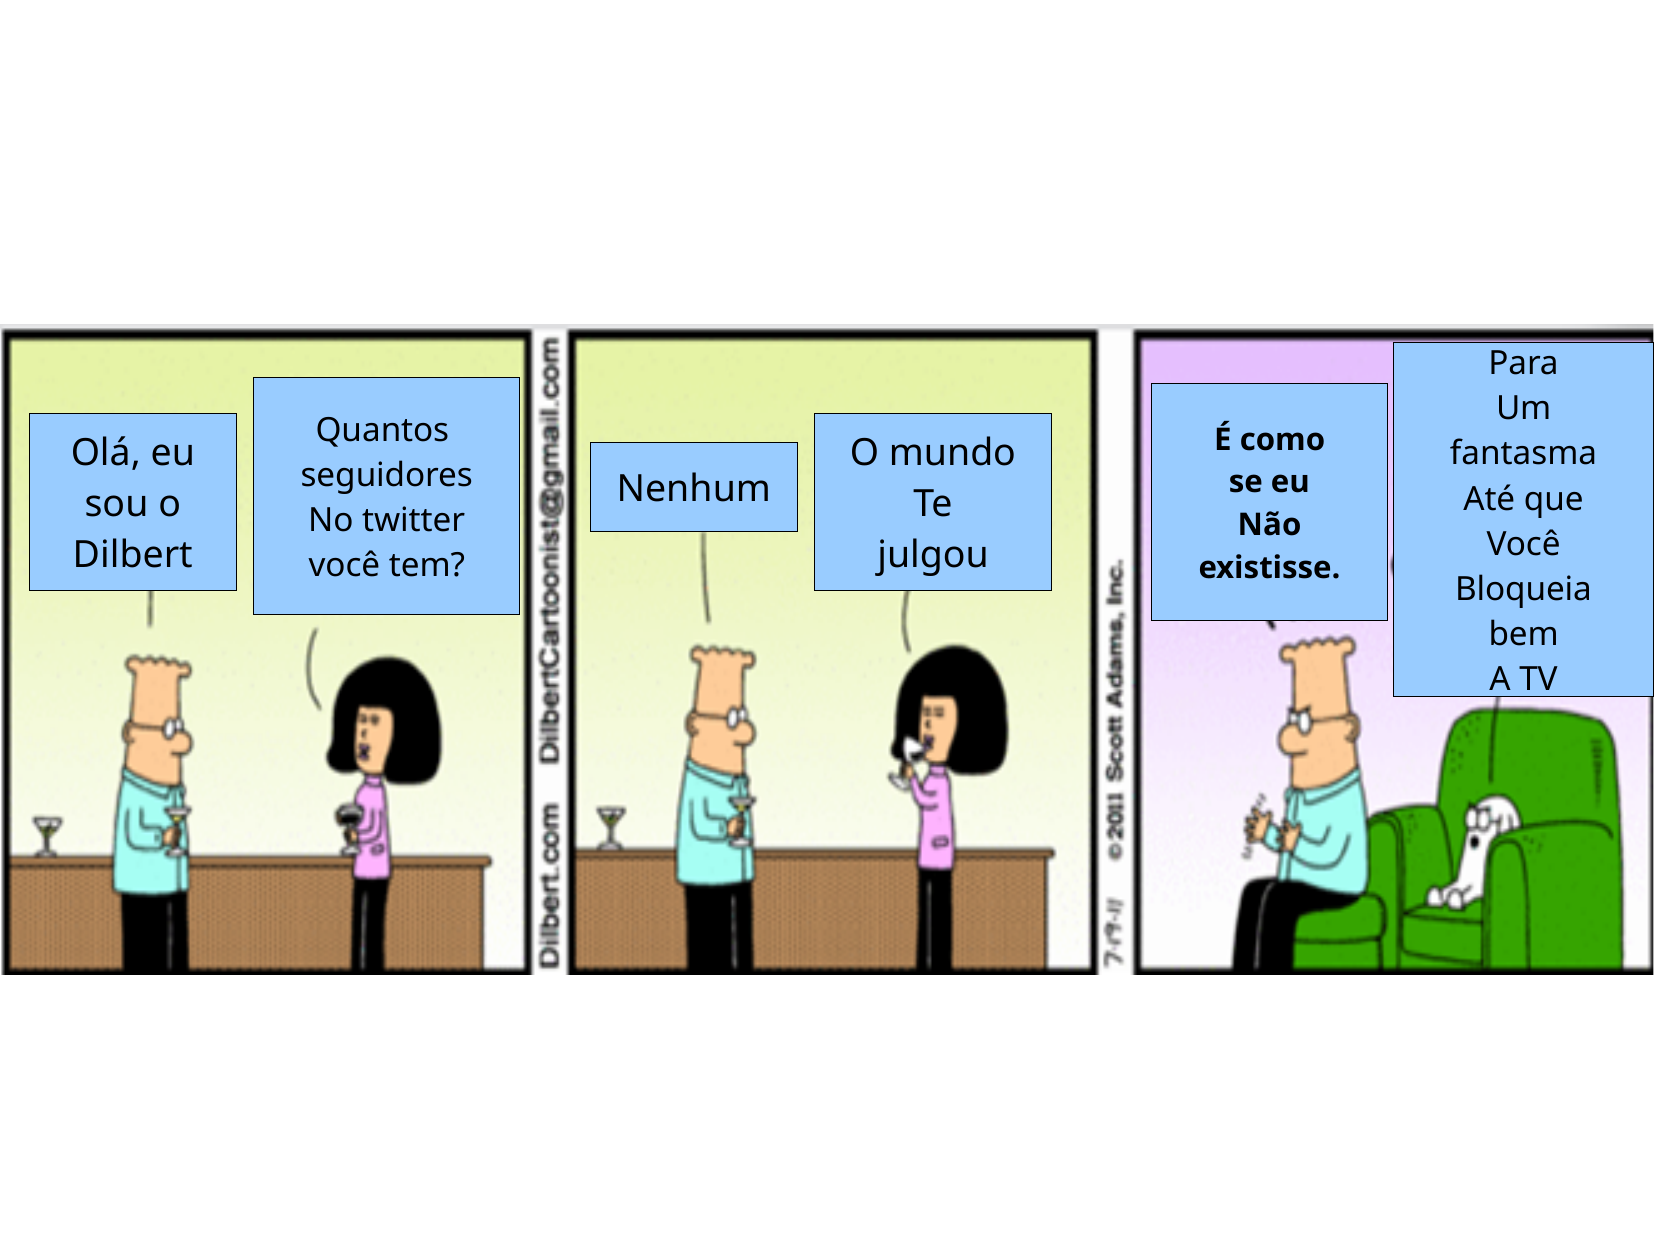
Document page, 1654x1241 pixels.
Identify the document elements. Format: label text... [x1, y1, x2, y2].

text_box Quantos seguidores No twitter você tem? [253, 377, 520, 615]
text_box É como se eu Não existisse. [1151, 383, 1388, 621]
text_box Nenhum [590, 442, 798, 532]
picture [0, 324, 1654, 975]
text_box O mundo Te julgou [814, 413, 1052, 591]
text_box Para Um fantasma Até que Você Bloqueia bem A TV [1393, 342, 1654, 697]
text_box Olá, eu sou o Dilbert [29, 413, 237, 591]
